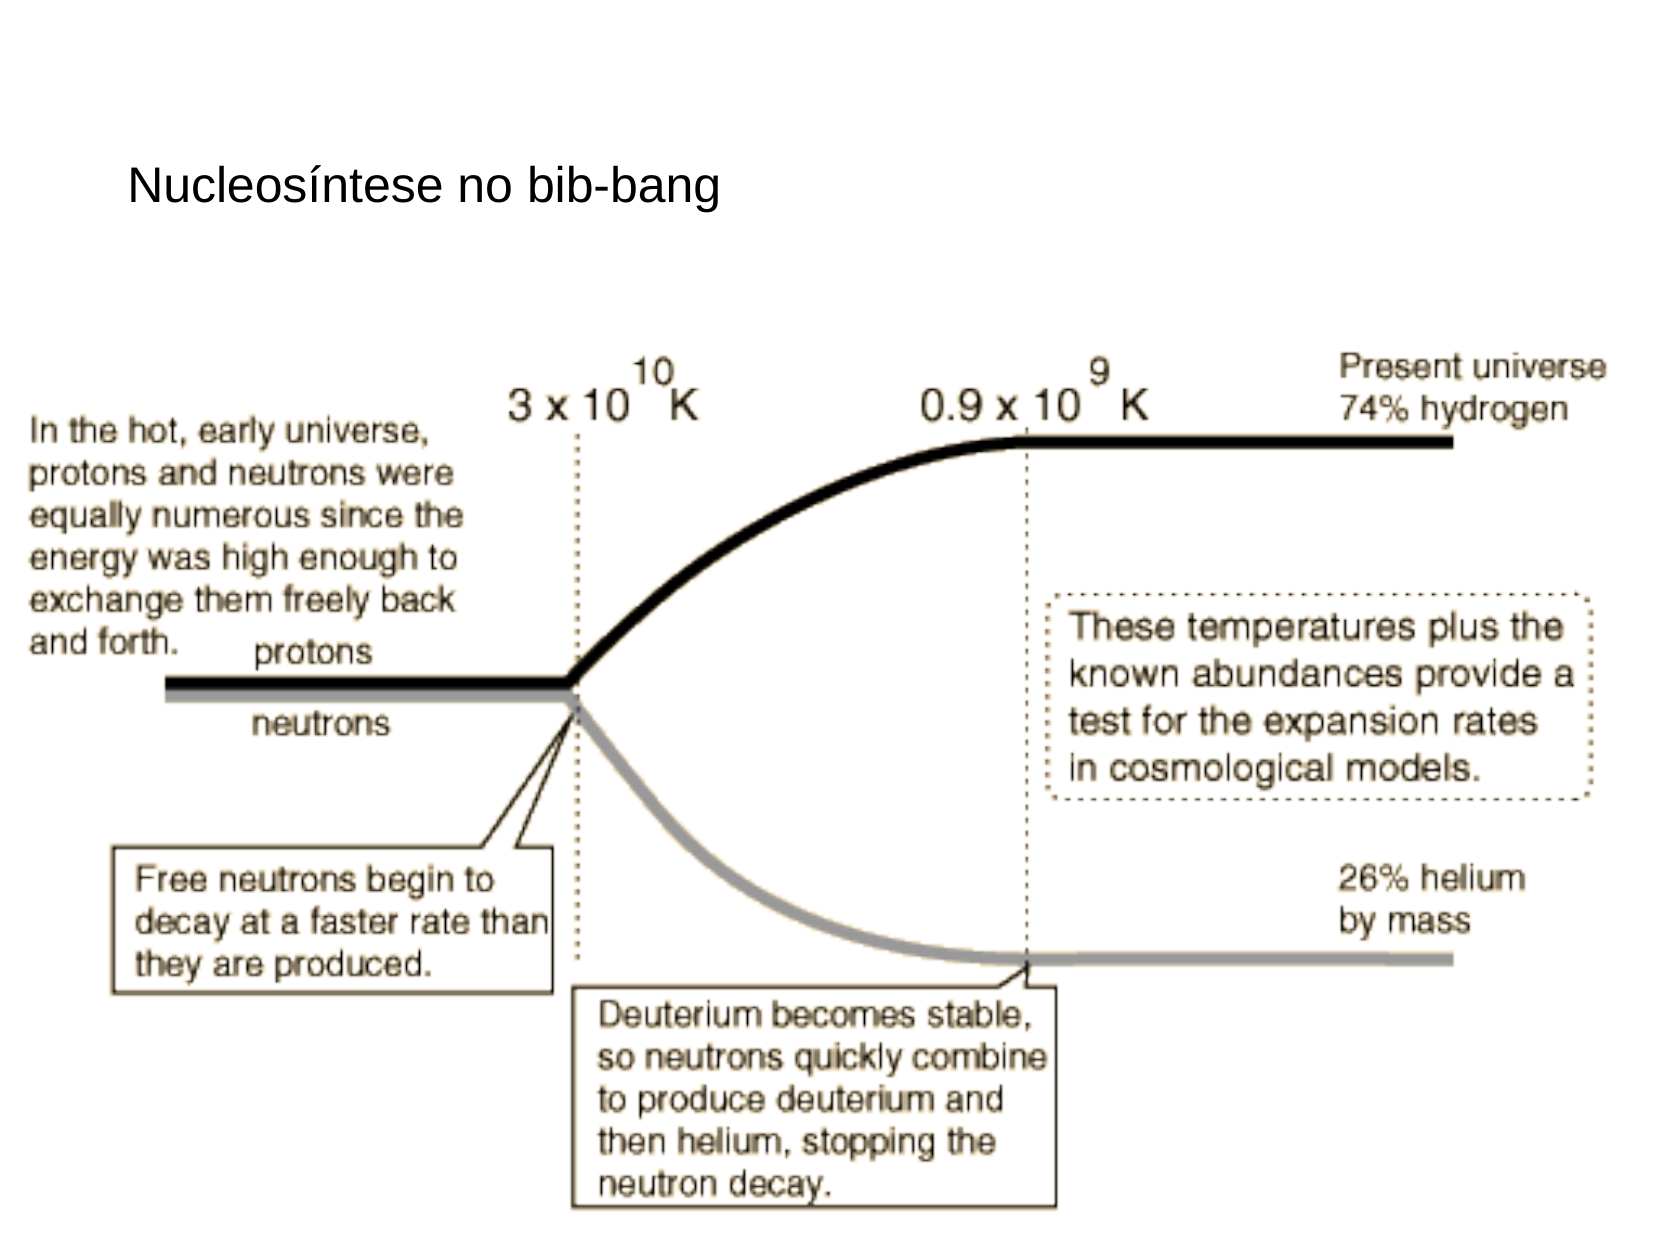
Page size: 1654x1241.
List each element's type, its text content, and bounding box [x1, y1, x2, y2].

text_box Nucleosíntese no bib-bang [112, 150, 1426, 333]
picture [0, 337, 1637, 1238]
